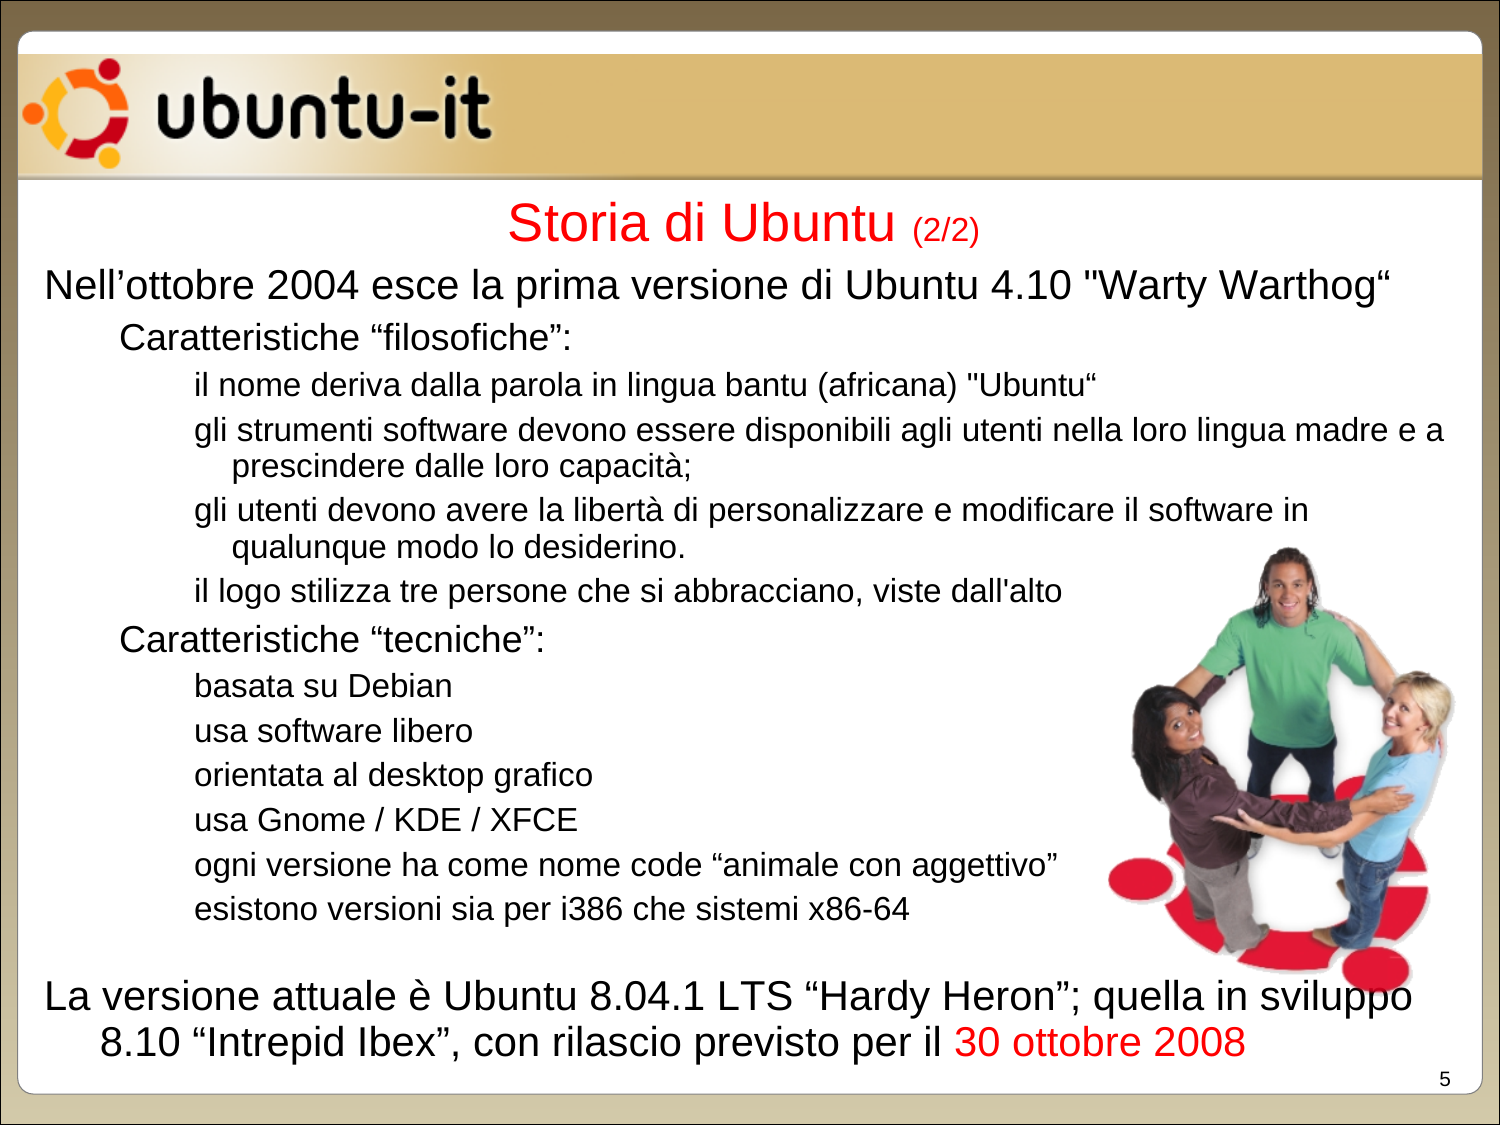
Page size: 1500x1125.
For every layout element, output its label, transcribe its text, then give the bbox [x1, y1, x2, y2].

picture [1103, 541, 1460, 1004]
list Nell’ottobre 2004 esce la prima versione di Ubuntu 4.10 "Warty Warthog“ Caratteristiche “filosofiche”: il nome deriva dalla parola in lingua bantu (africana) "Ubuntu“ gli strumenti software devono essere disponibili agli utenti nella loro lingua madre e a prescindere dalle loro capacità; gli utenti devono avere la libertà di personalizzare e modificare il software in qualunque modo lo desiderino. il logo stilizza tre persone che si abbracciano, viste dall'alto Caratteristiche “tecniche”: basata su Debian usa software libero orientata al desktop grafico usa Gnome / KDE / XFCE ogni versione ha come nome code “animale con aggettivo” esistono versioni sia per i386 che sistemi x86-64 La versione attuale è Ubuntu 8.04.1 LTS “Hardy Heron”; quella in sviluppo 8.10 “Intrepid Ibex”, con rilascio previsto per il 30 ottobre 2008 [29, 255, 1471, 1116]
title Storia di Ubuntu (2/2) [17, 178, 1471, 262]
picture [18, 54, 1483, 180]
